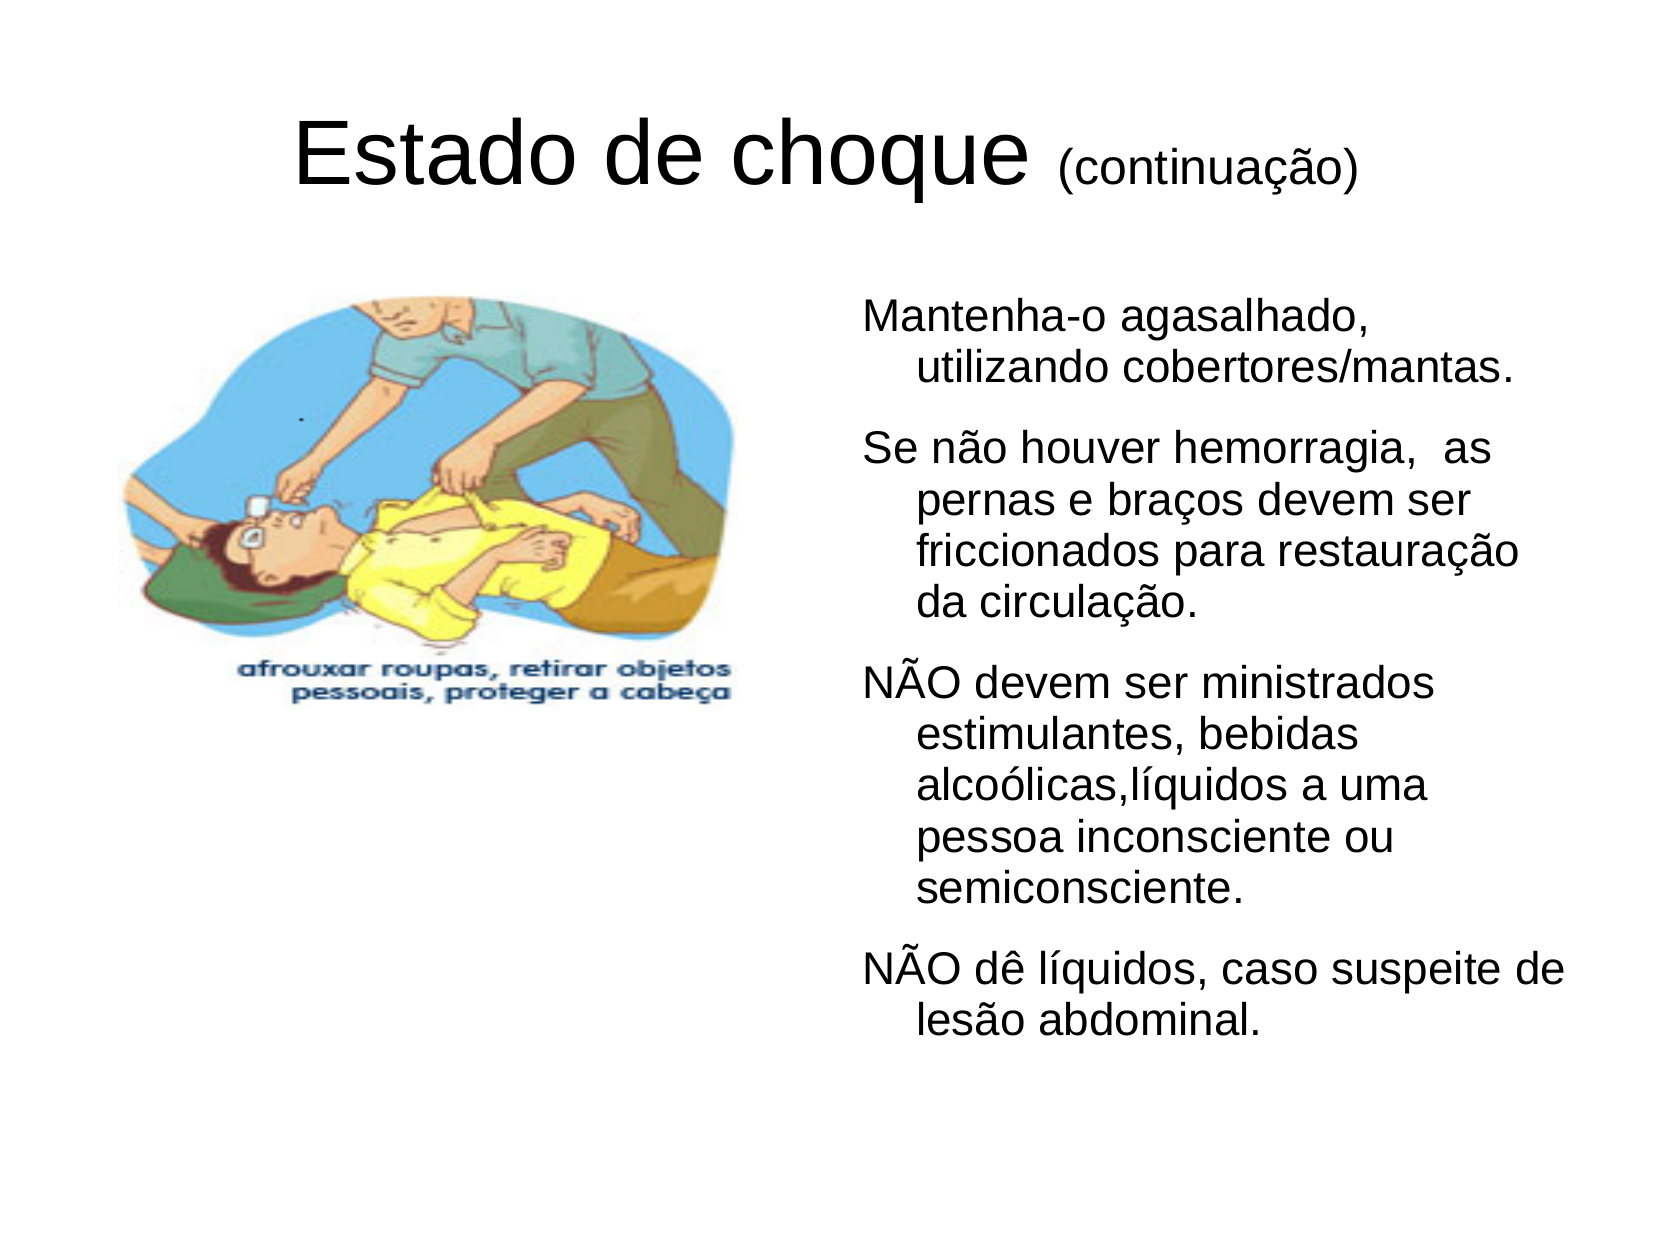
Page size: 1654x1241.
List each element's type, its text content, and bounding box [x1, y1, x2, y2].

title Estado de choque (continuação) [82, 49, 1571, 257]
picture [118, 295, 739, 709]
list Mantenha-o agasalhado, utilizando cobertores/mantas. Se não houver hemorragia, as pernas e braços devem ser friccionados para restauração da circulação. NÃO devem ser ministrados estimulantes, bebidas alcoólicas,líquidos a uma pessoa inconsciente ou semiconsciente. NÃO dê líquidos, caso suspeite de lesão abdominal. [845, 290, 1572, 1109]
